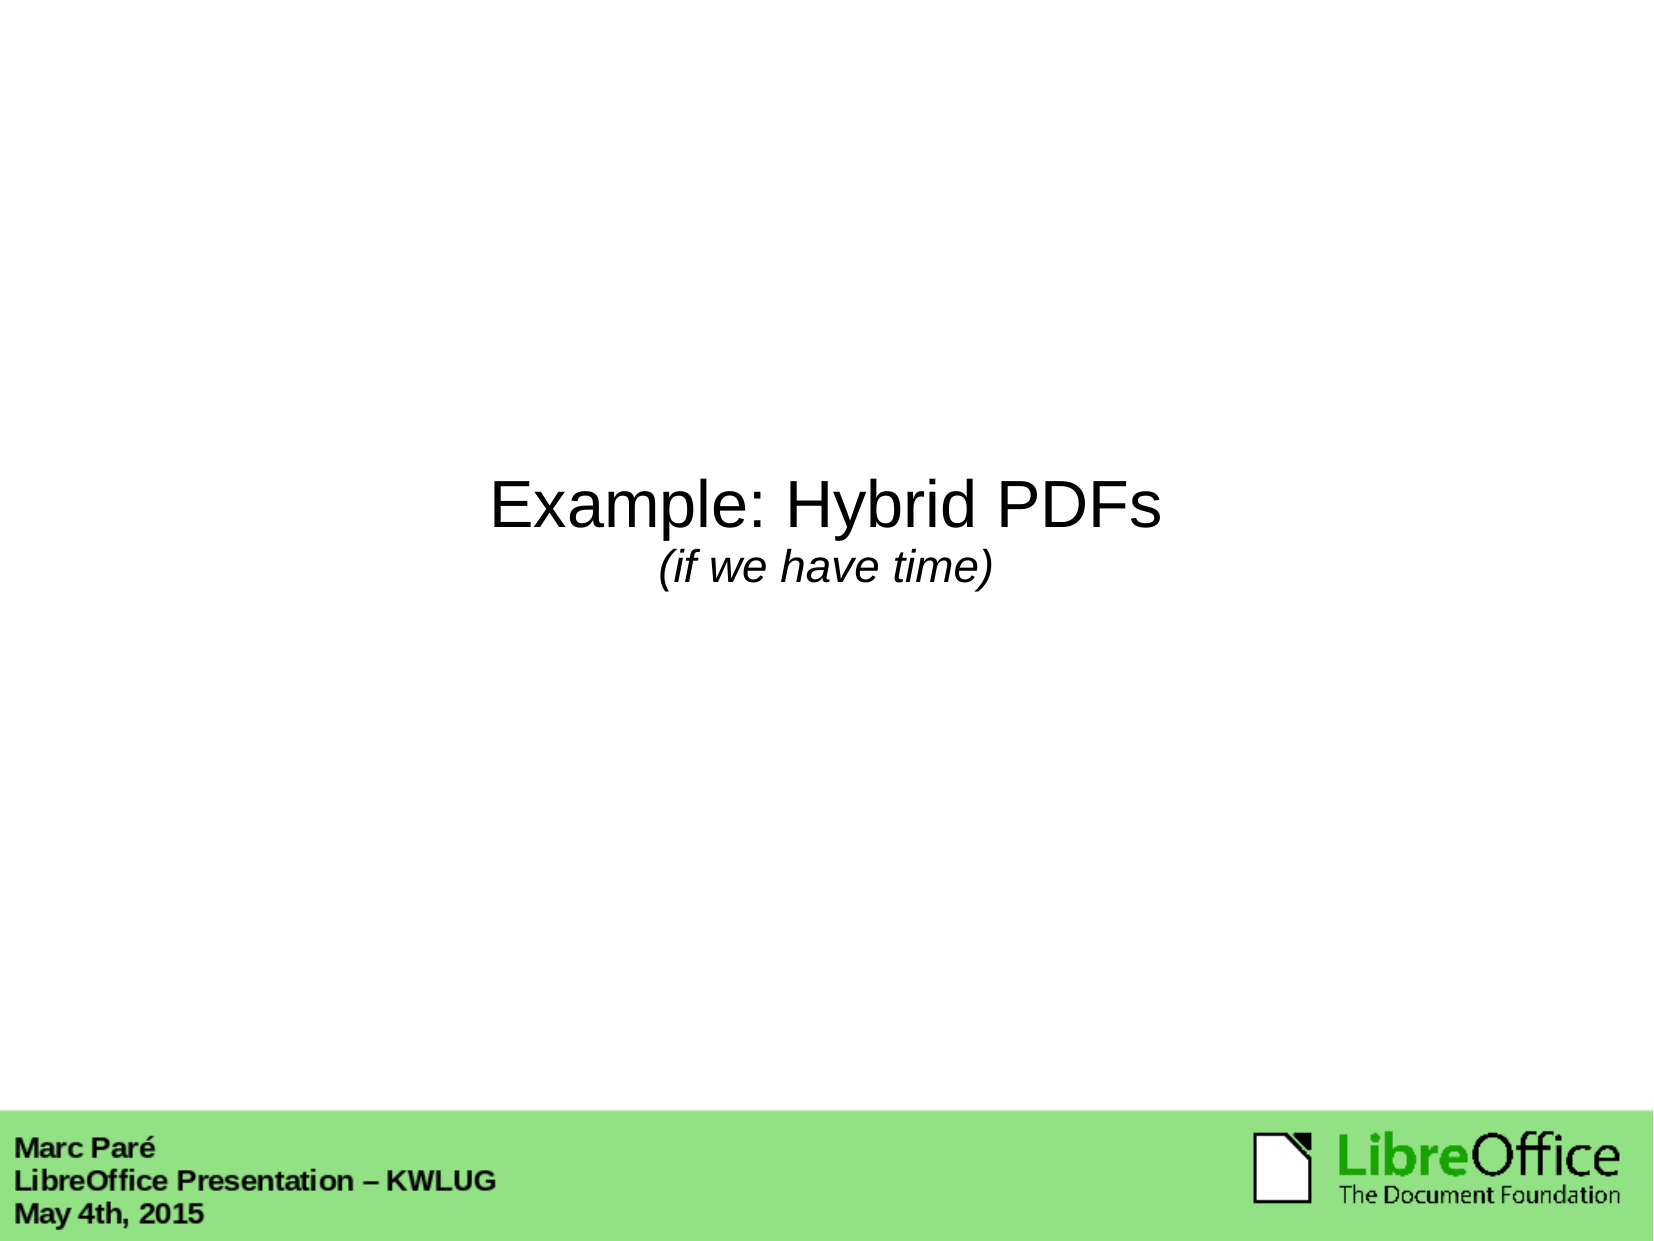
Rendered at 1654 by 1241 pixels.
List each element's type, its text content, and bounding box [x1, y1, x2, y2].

subtitle Example: Hybrid PDFs (if we have time) [82, 49, 1571, 1010]
picture [0, 0, 1654, 1241]
